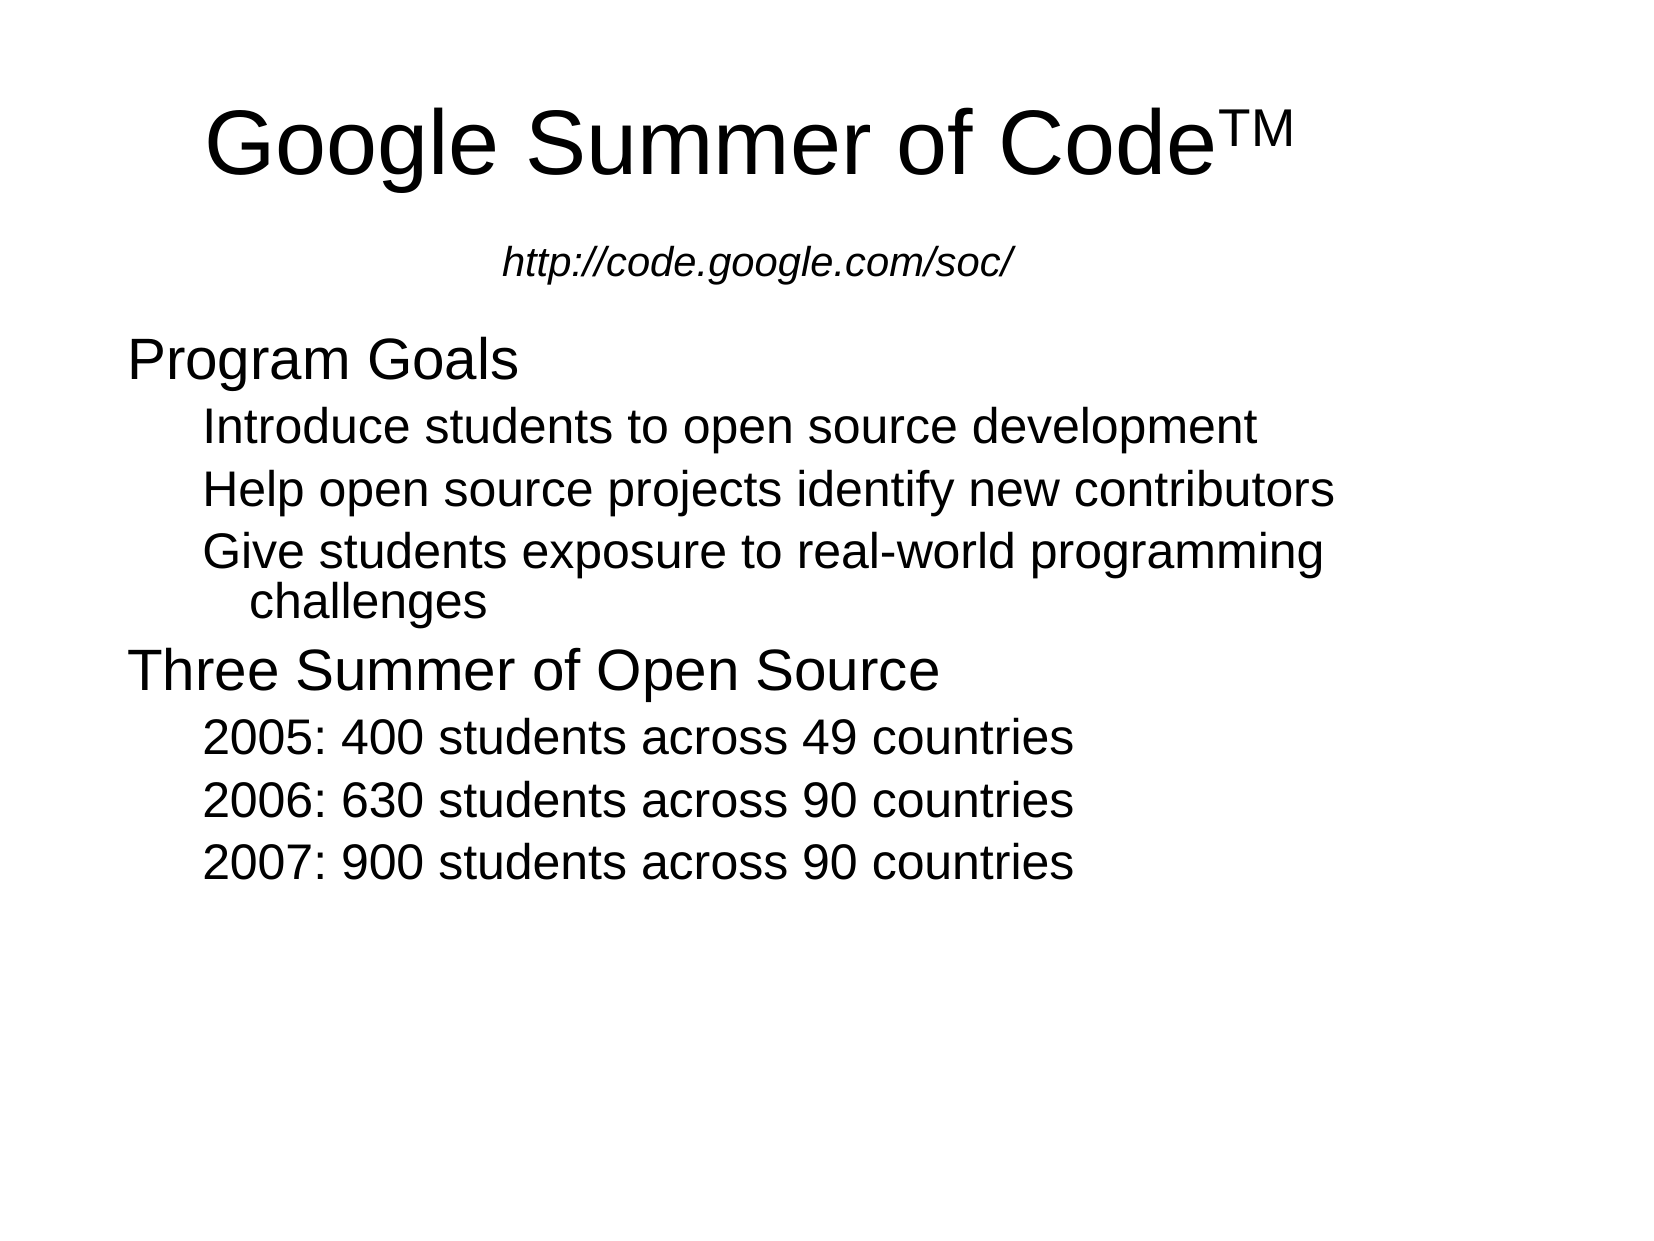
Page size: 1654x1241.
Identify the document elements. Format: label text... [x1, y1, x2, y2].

list Program Goals Introduce students to open source development Help open source projects identify new contributors Give students exposure to real-world programming challenges Three Summer of Open Source 2005: 400 students across 49 countries 2006: 630 students across 90 countries 2007: 900 students across 90 countries [112, 324, 1388, 1001]
title Google Summer of CodeTM http://code.google.com/soc/ [112, 83, 1388, 304]
